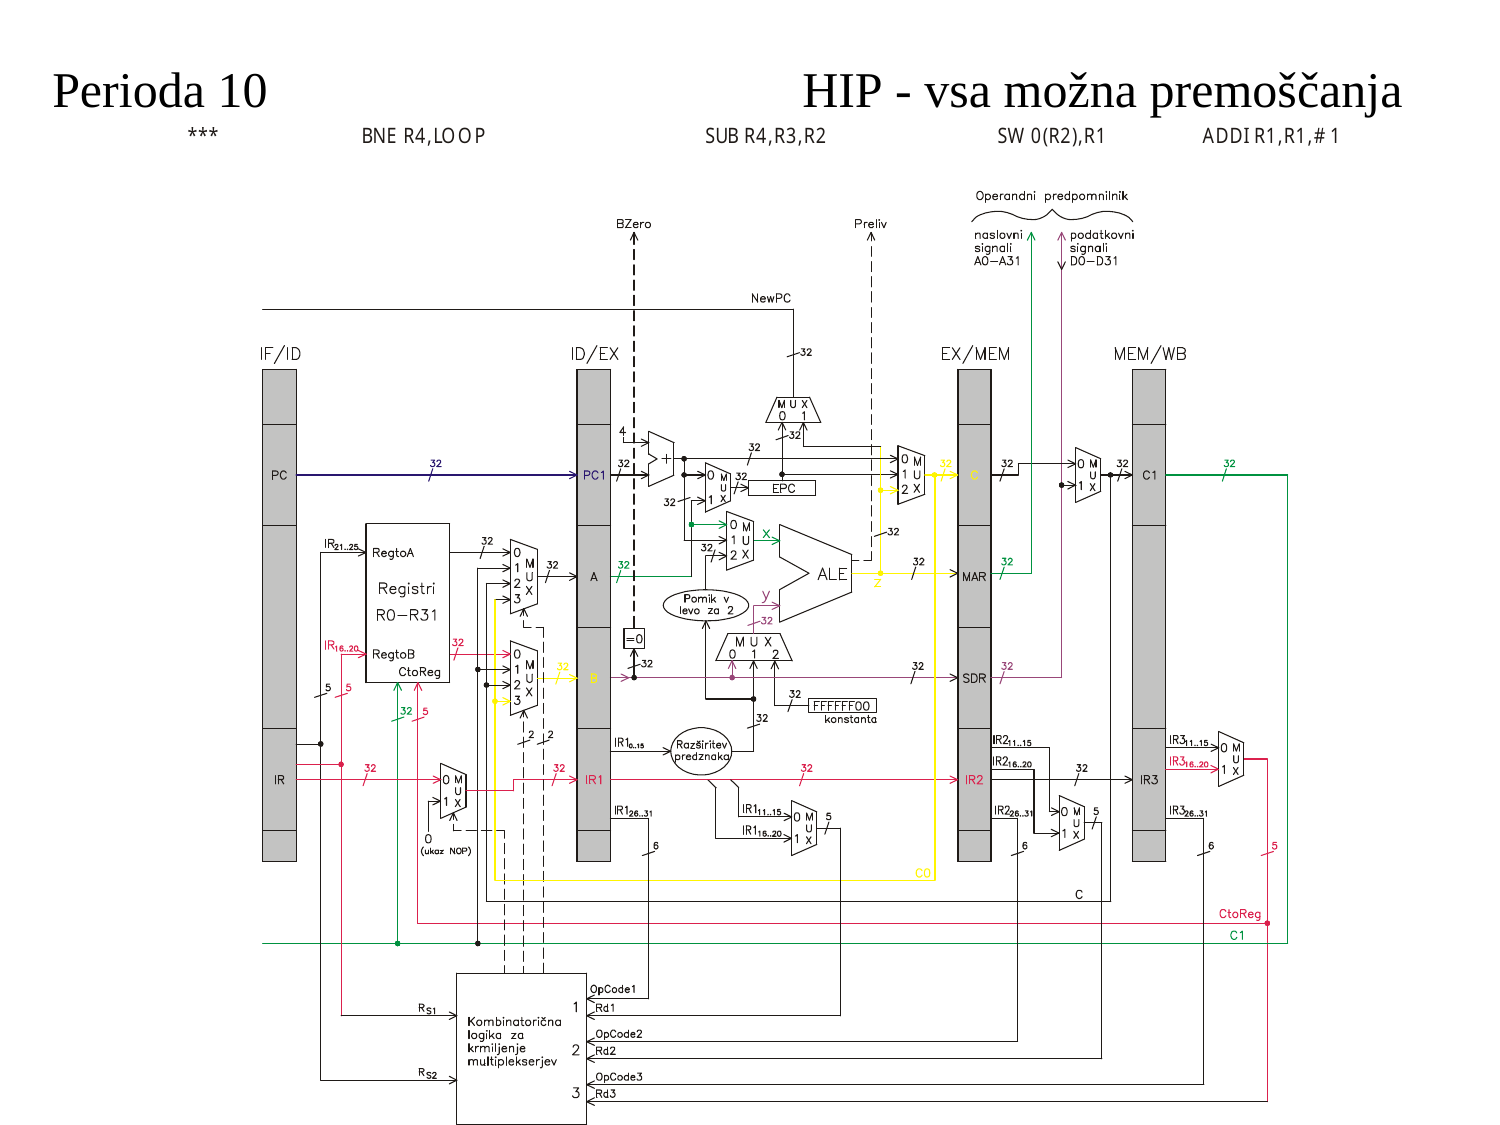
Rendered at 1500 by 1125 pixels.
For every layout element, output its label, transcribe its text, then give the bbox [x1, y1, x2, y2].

picture [187, 127, 1338, 1125]
text_box Perioda 10 HIP - vsa možna premoščanja [37, 49, 1476, 126]
